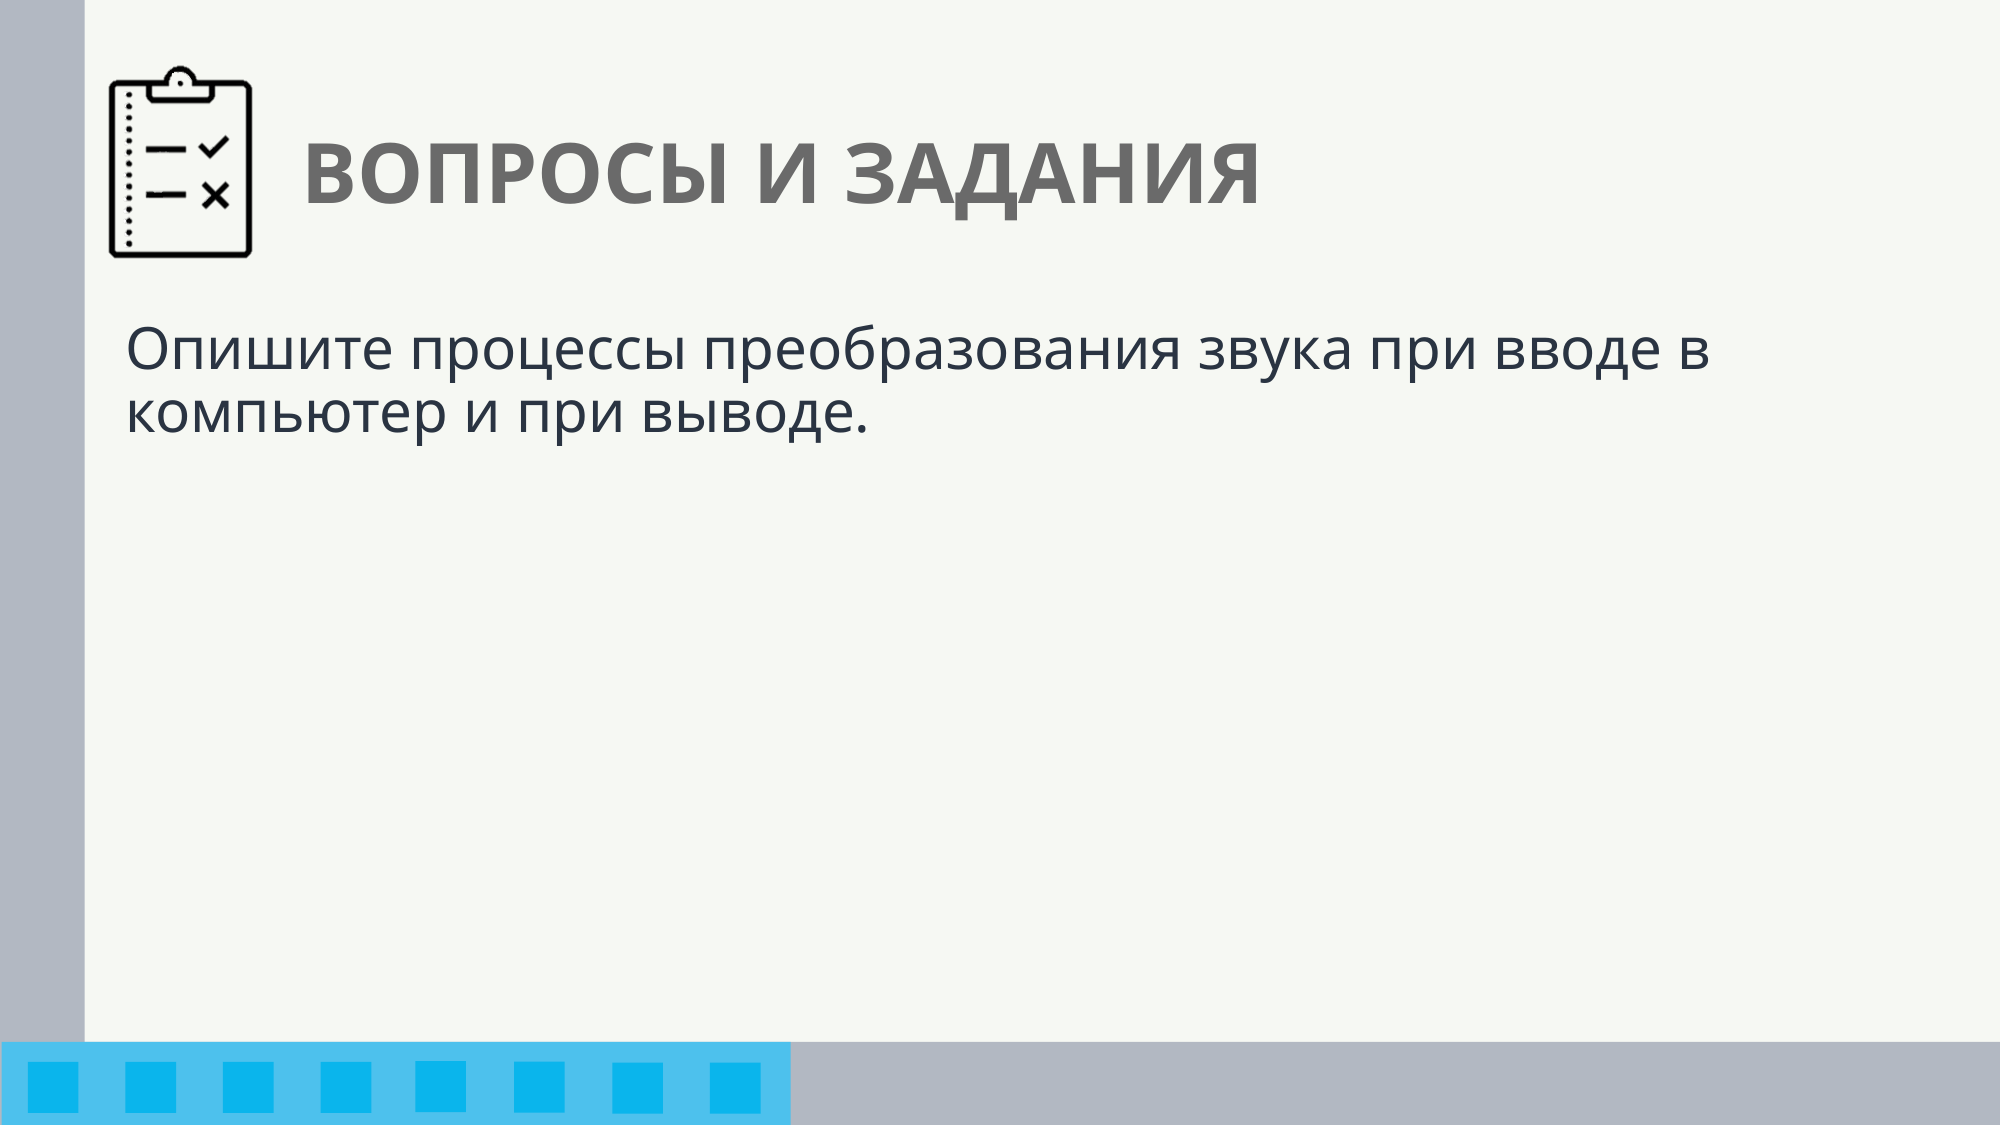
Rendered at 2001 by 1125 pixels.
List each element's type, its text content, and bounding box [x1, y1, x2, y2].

list Опишите процессы преобразования звука при вводе в компьютер и при выводе. [110, 311, 1892, 529]
title ВОПРОСЫ И ЗАДАНИЯ [285, 67, 1892, 286]
picture [85, 54, 286, 286]
